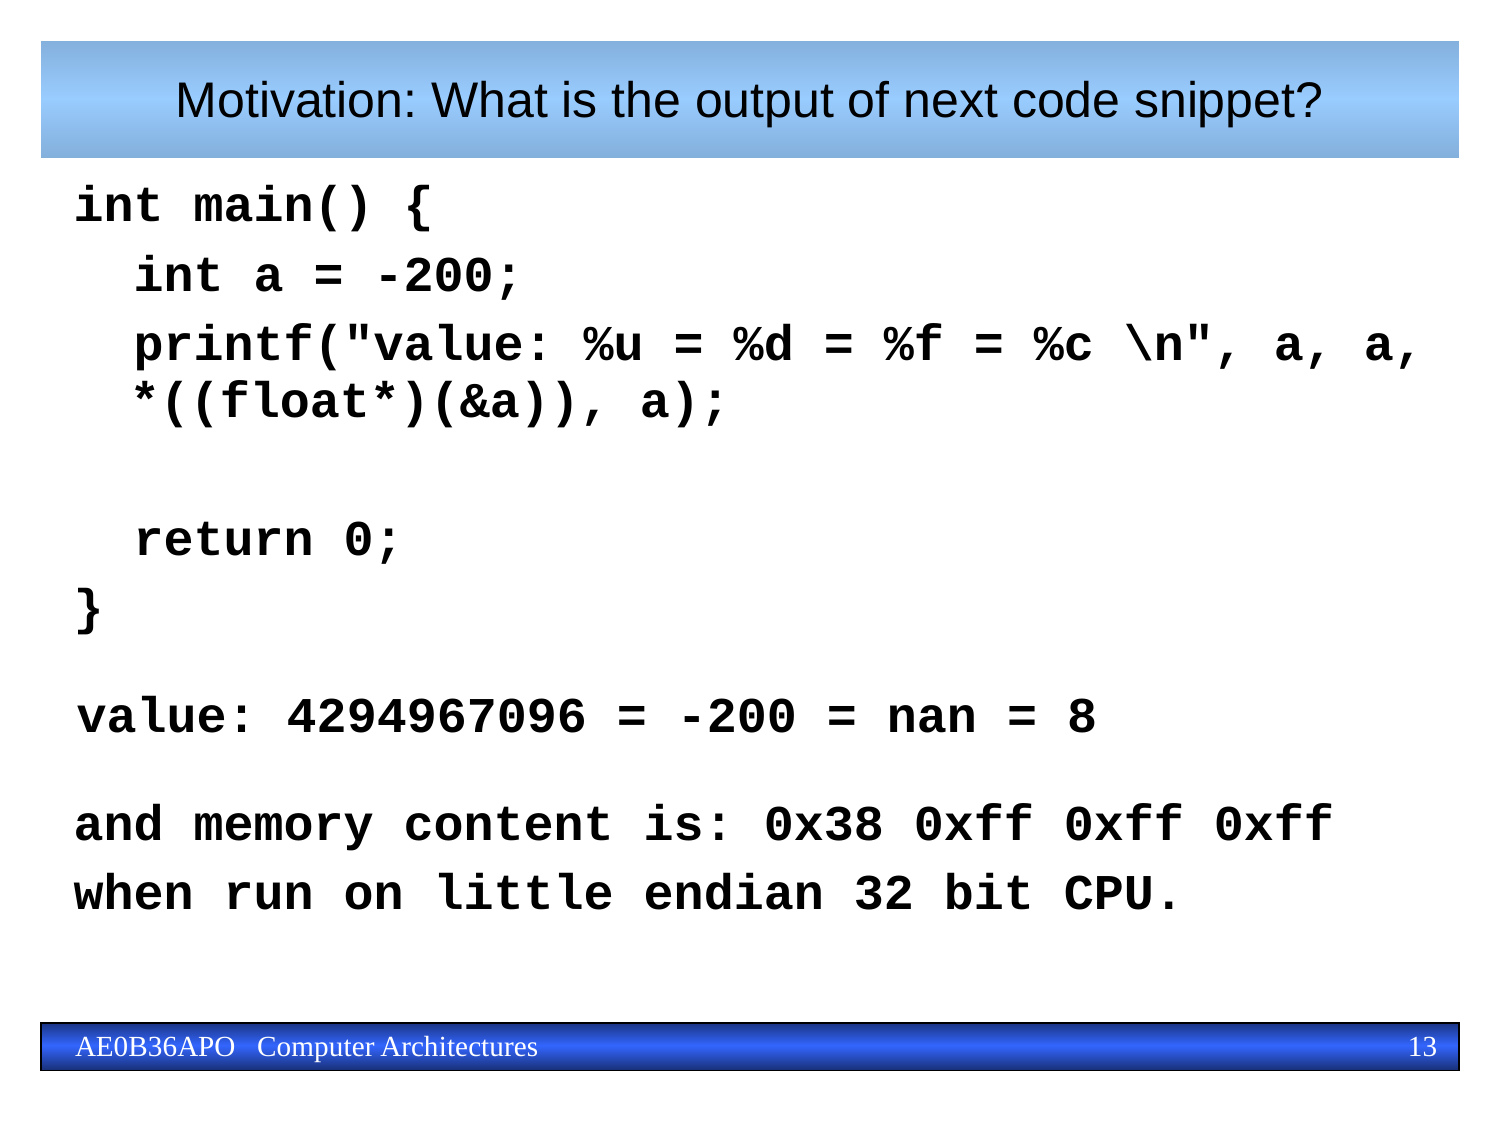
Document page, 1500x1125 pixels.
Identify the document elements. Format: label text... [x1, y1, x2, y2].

list int main() { int a = -200; printf("value: %u = %d = %f = %c \n", a, a, *((float*)(&a)), a); return 0; } value: 4294967096 = -200 = nan = 8 and memory content is: 0x38 0xff 0xff 0xff when run on little endian 32 bit CPU. [58, 172, 1465, 1038]
title Motivation: What is the output of next code snippet? [41, 41, 1459, 158]
